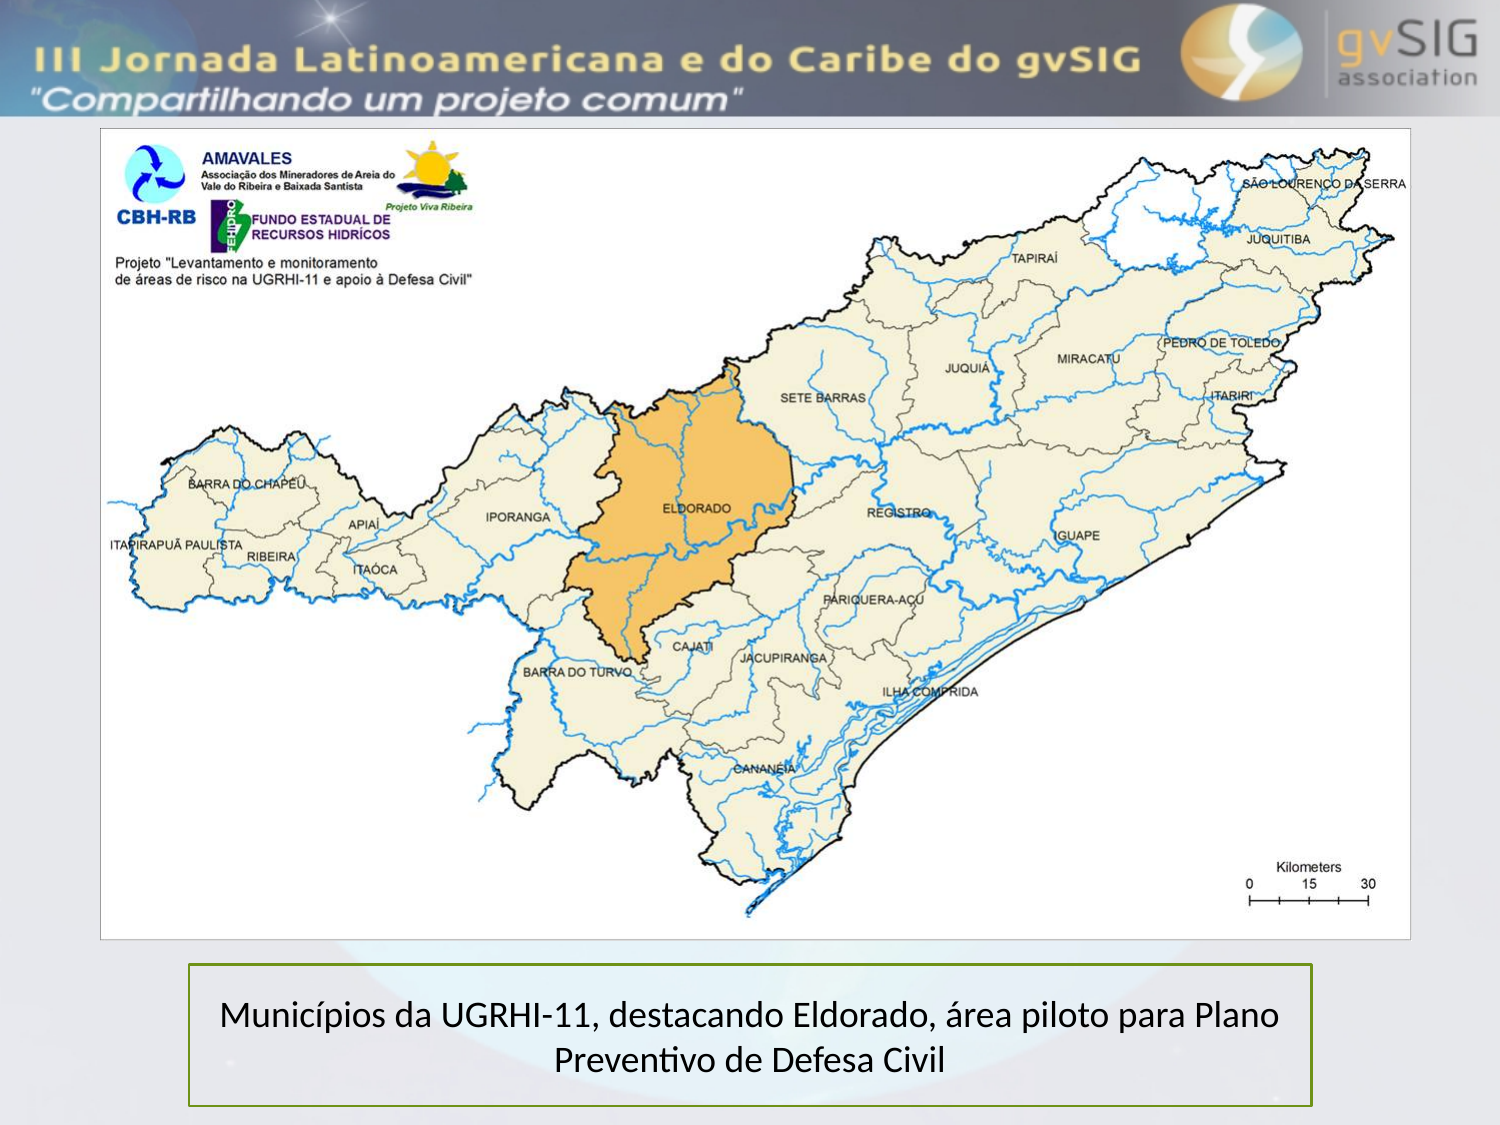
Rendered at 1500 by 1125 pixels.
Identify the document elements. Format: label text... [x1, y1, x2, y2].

picture [0, 0, 1500, 1125]
text_box Municípios da UGRHI-11, destacando Eldorado, área piloto para Plano Preventivo de Defesa Civil [189, 964, 1311, 1106]
